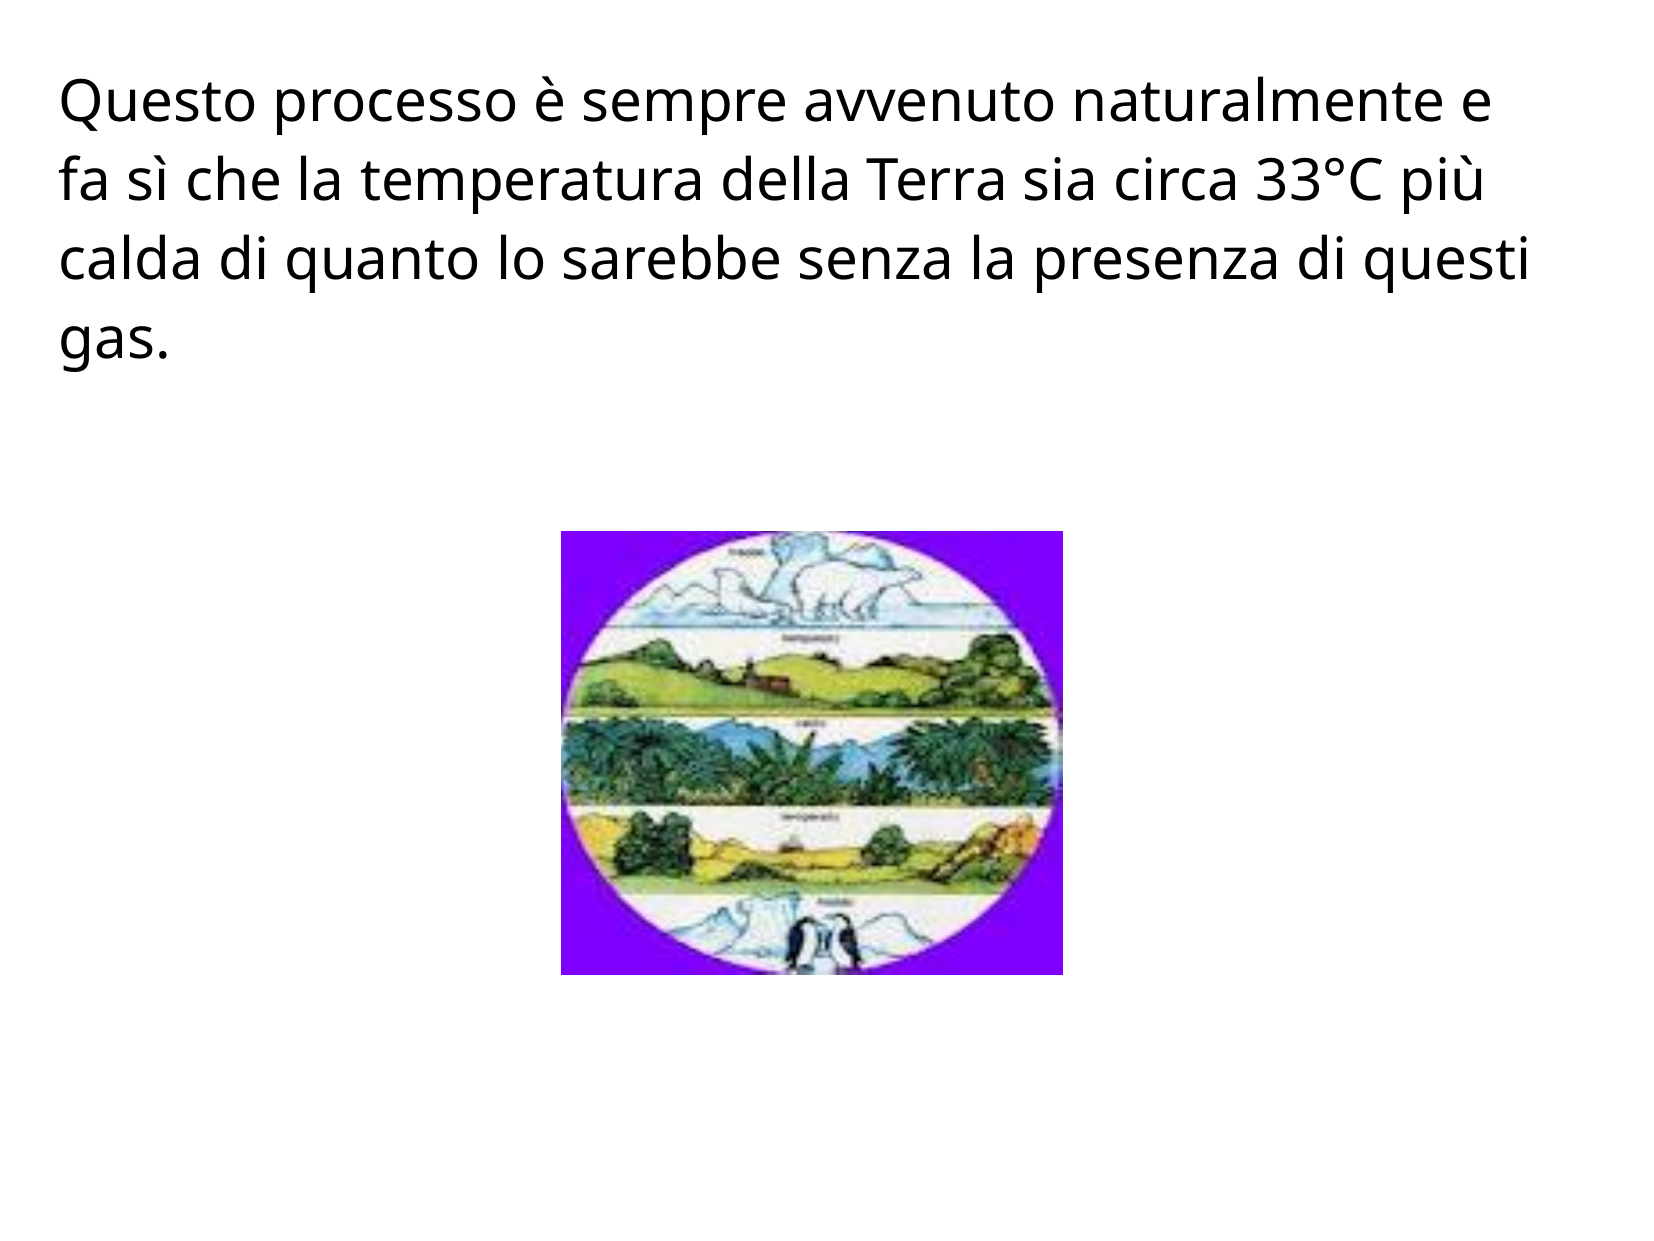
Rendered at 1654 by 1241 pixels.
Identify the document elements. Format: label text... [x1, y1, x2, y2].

picture [561, 531, 1063, 975]
list Questo processo è sempre avvenuto naturalmente e fa sì che la temperatura della Terra sia circa 33°C più calda di quanto lo sarebbe senza la presenza di questi gas. [59, 59, 1548, 878]
